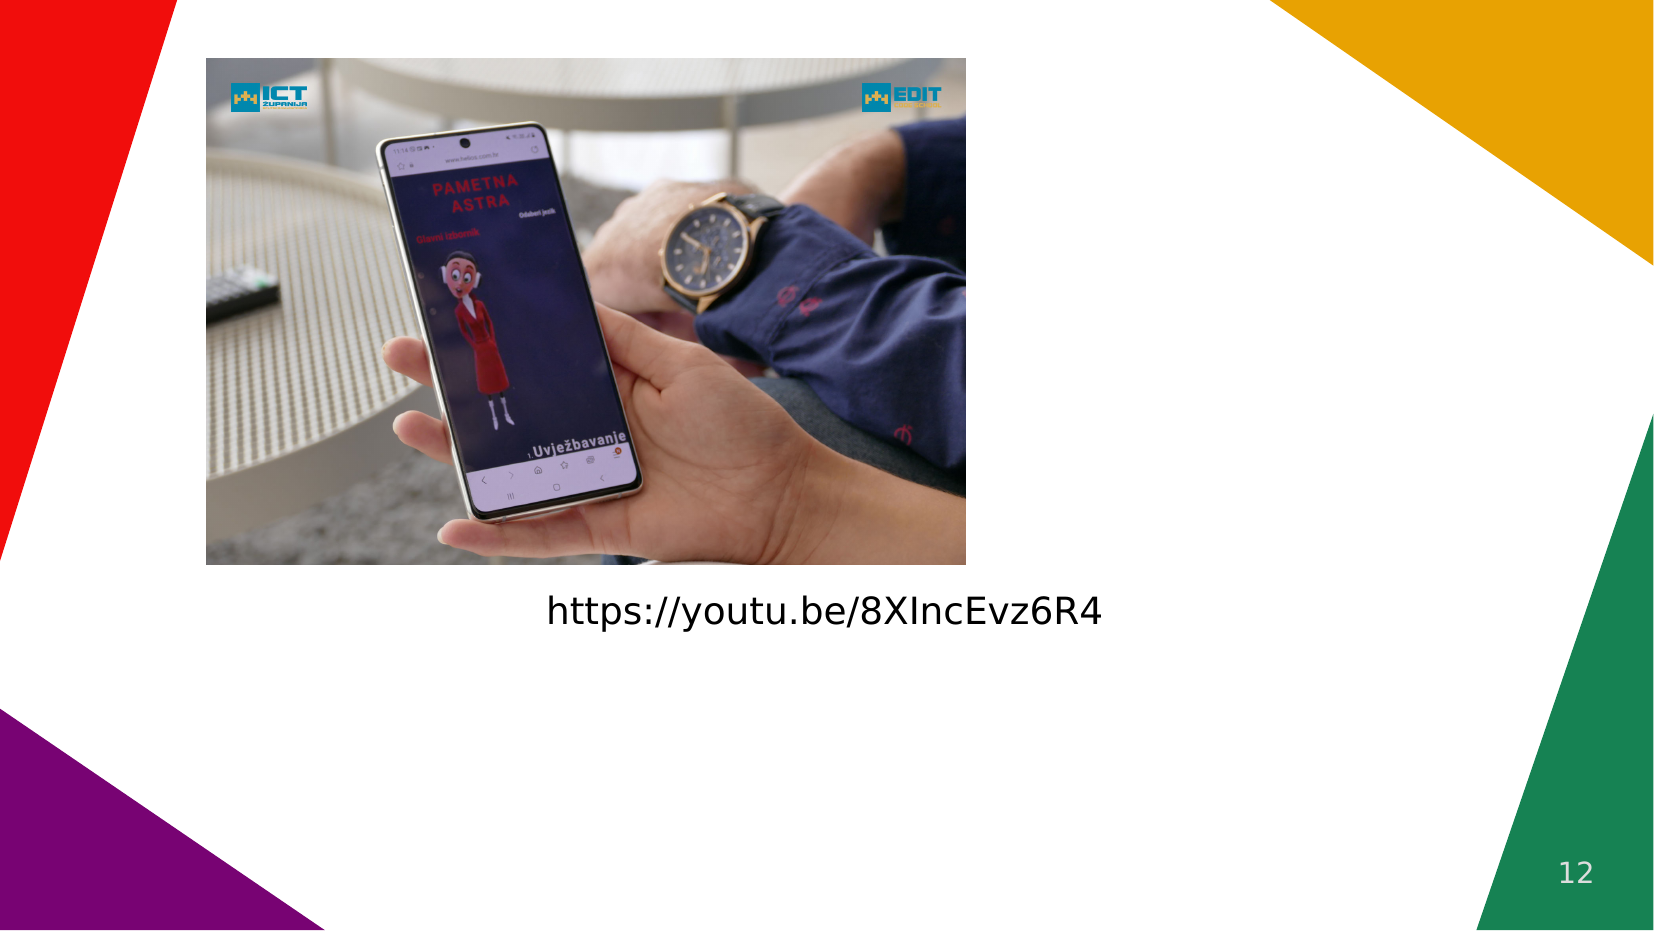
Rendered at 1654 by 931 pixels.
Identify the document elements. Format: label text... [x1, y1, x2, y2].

picture [206, 58, 966, 565]
text_box https://youtu.be/8XIncEvz6R4 [531, 582, 1119, 641]
